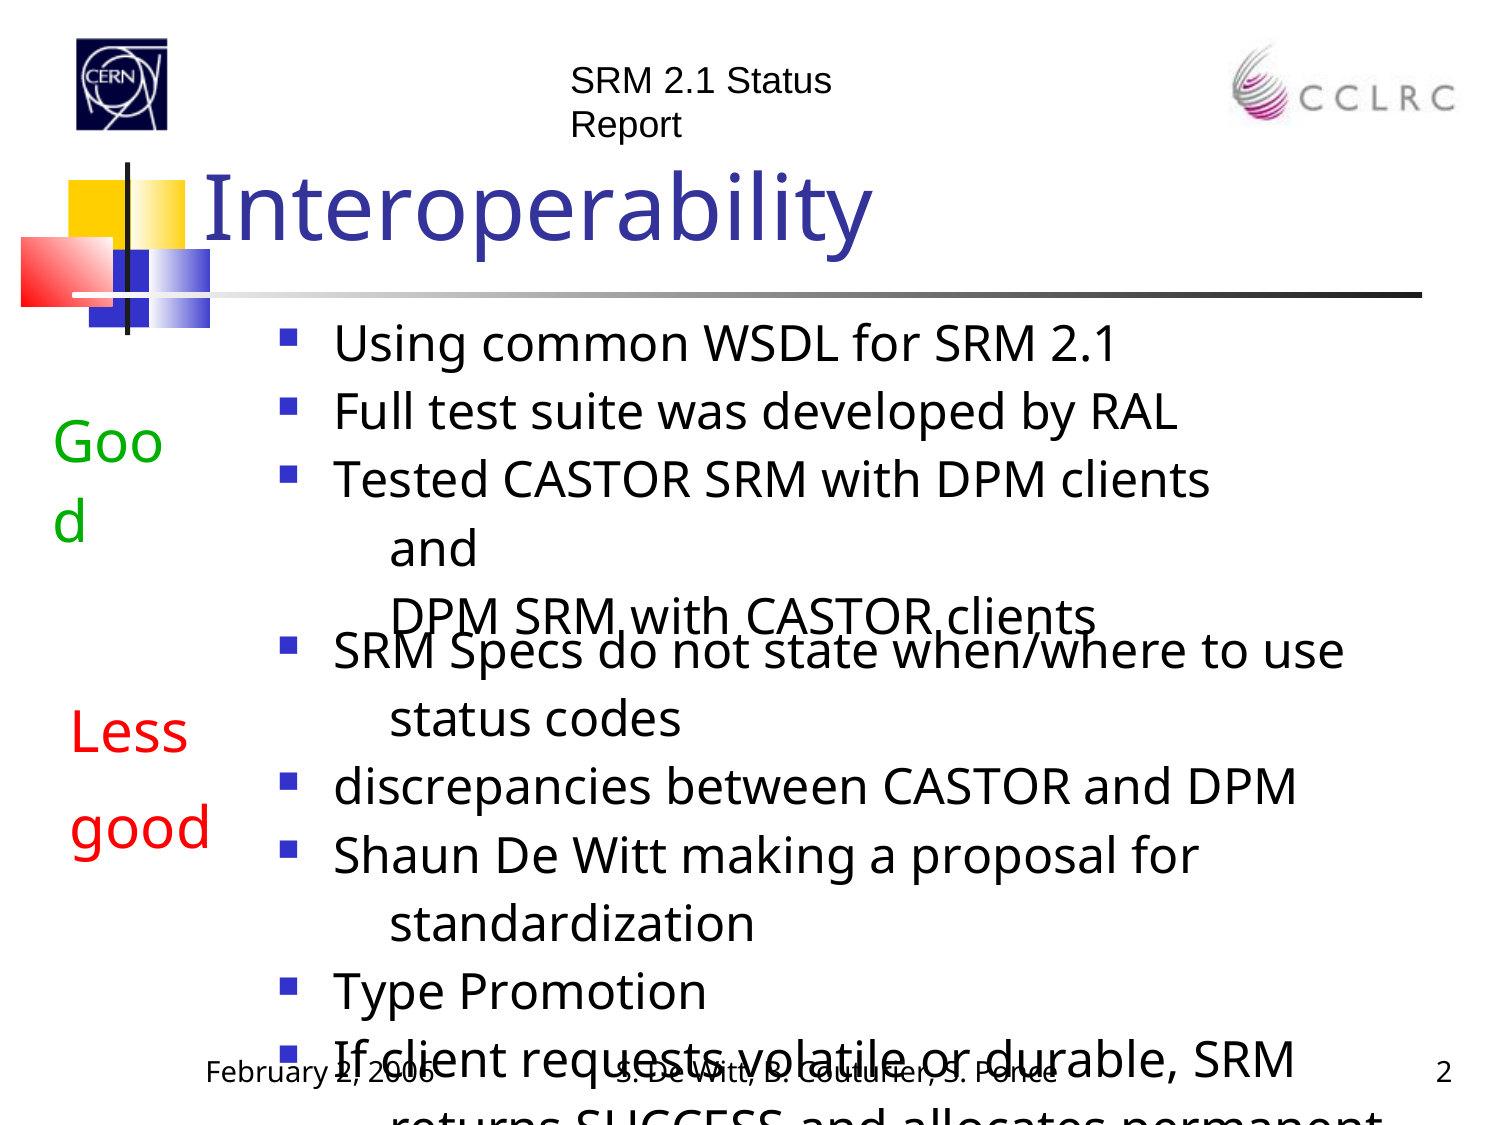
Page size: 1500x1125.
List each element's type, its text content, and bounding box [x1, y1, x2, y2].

list SRM Specs do not state when/where to use status codes discrepancies between CASTOR and DPM Shaun De Witt making a proposal for standardization Type Promotion If client requests volatile or durable, SRM returns SUCCESS and allocates permanent space [262, 607, 1426, 983]
text_box Less good [55, 683, 262, 874]
title Interoperability [188, 35, 1468, 276]
text_box Good [37, 390, 197, 568]
list Using common WSDL for SRM 2.1 Full test suite was developed by RAL Tested CASTOR SRM with DPM clients and DPM SRM with CASTOR clients [262, 299, 1263, 556]
picture [75, 37, 169, 132]
